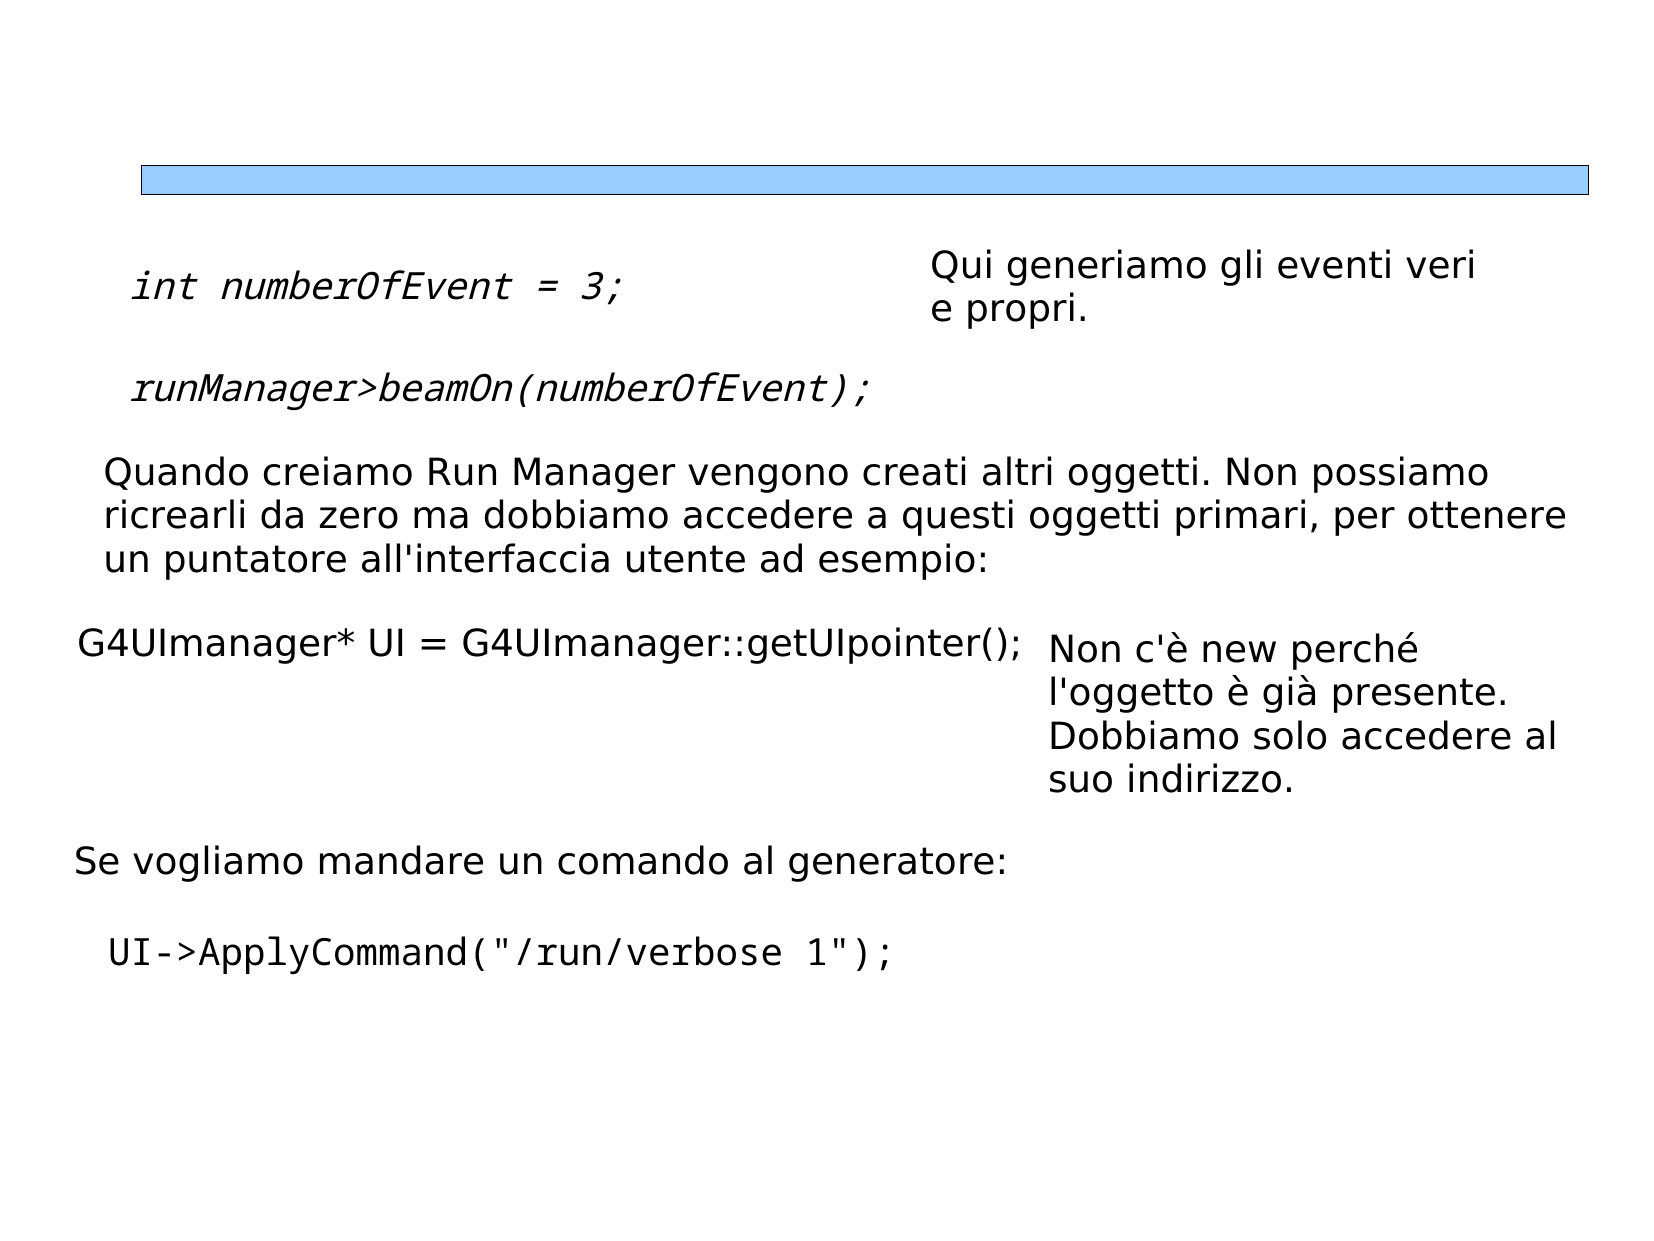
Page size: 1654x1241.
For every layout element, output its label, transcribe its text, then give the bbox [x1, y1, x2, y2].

text_box int numberOfEvent = 3; runManager>beamOn(numberOfEvent); [114, 251, 963, 398]
text_box UI->ApplyCommand("/run/verbose 1"); [70, 917, 1134, 976]
text_box Non c'è new perché l'oggetto è già presente. Dobbiamo solo accedere al suo indirizzo. [1033, 620, 1595, 809]
text_box Qui generiamo gli eventi veri e propri. [915, 236, 1506, 339]
text_box Se vogliamo mandare un comando al generatore: [59, 832, 1477, 892]
text_box G4UImanager* UI = G4UImanager::getUIpointer(); [37, 614, 1128, 673]
text_box Quando creiamo Run Manager vengono creati altri oggetti. Non possiamo ricrearli da zero ma dobbiamo accedere a questi oggetti primari, per ottenere un puntatore all'interfaccia utente ad esempio: [88, 442, 1595, 589]
